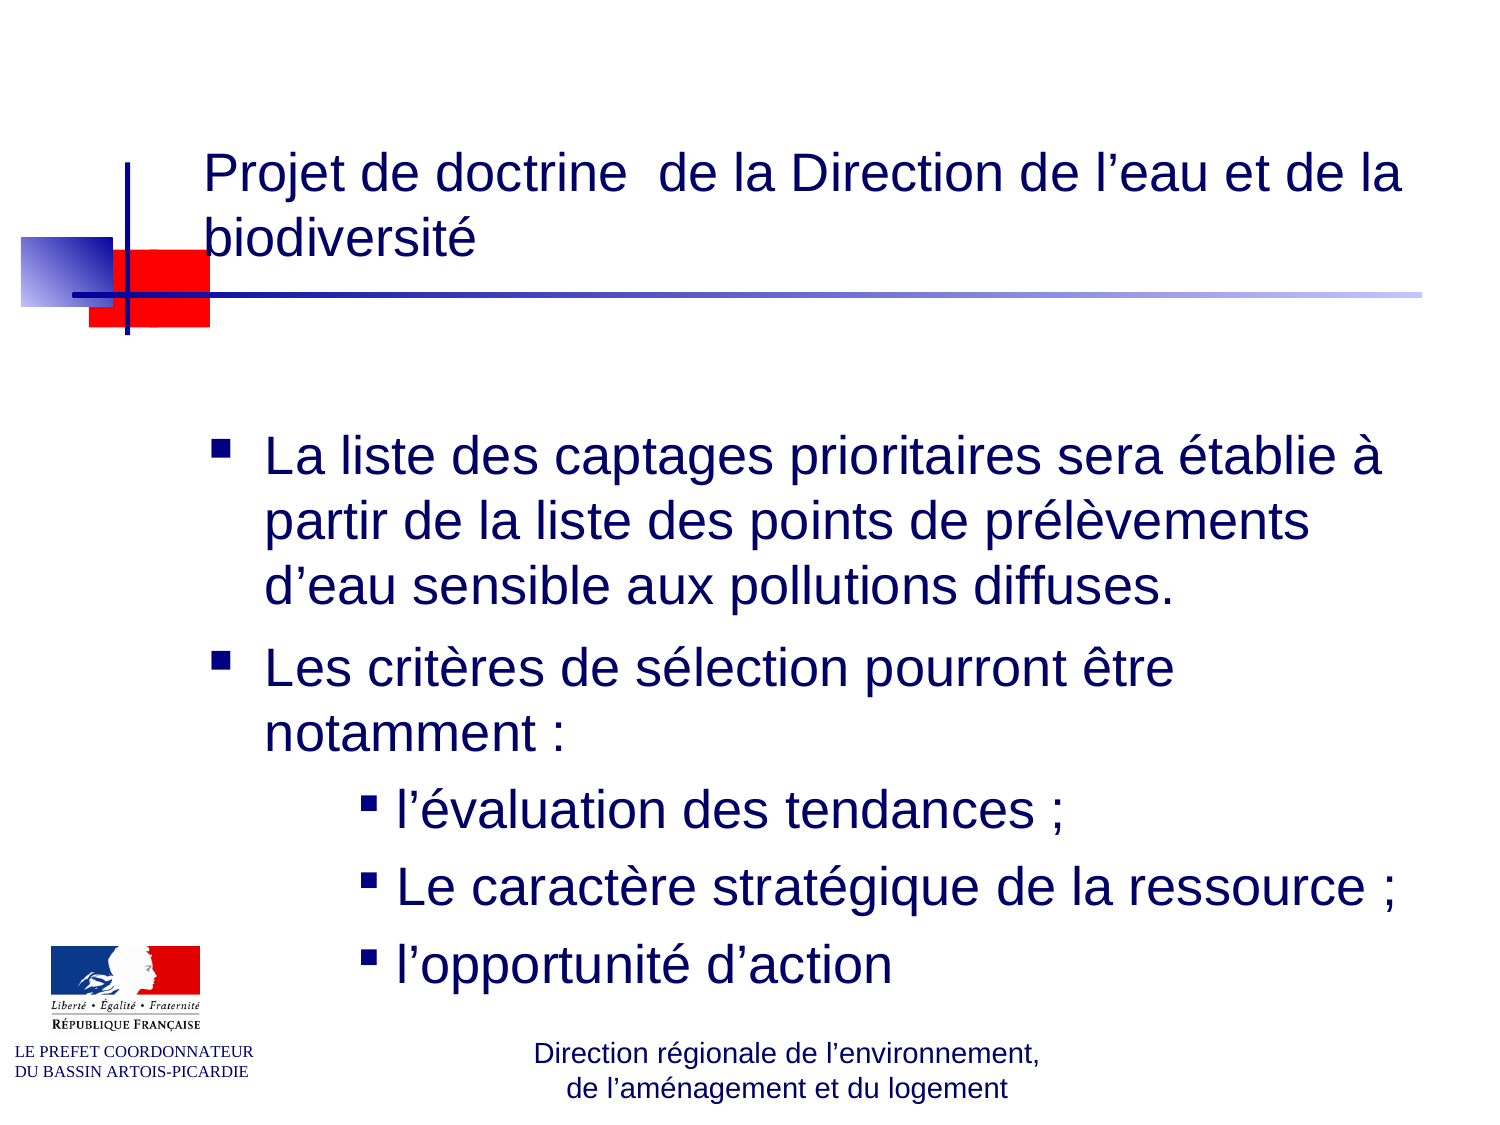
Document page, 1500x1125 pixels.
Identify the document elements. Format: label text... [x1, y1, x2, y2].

picture [51, 946, 193, 1036]
title Projet de doctrine de la Direction de l’eau et de la biodiversité [188, 100, 1468, 304]
list La liste des captages prioritaires sera établie à partir de la liste des points de prélèvements d’eau sensible aux pollutions diffuses. Les critères de sélection pourront être notamment : l’évaluation des tendances ; Le caractère stratégique de la ressource ; l’opportunité d’action [193, 331, 1469, 1125]
